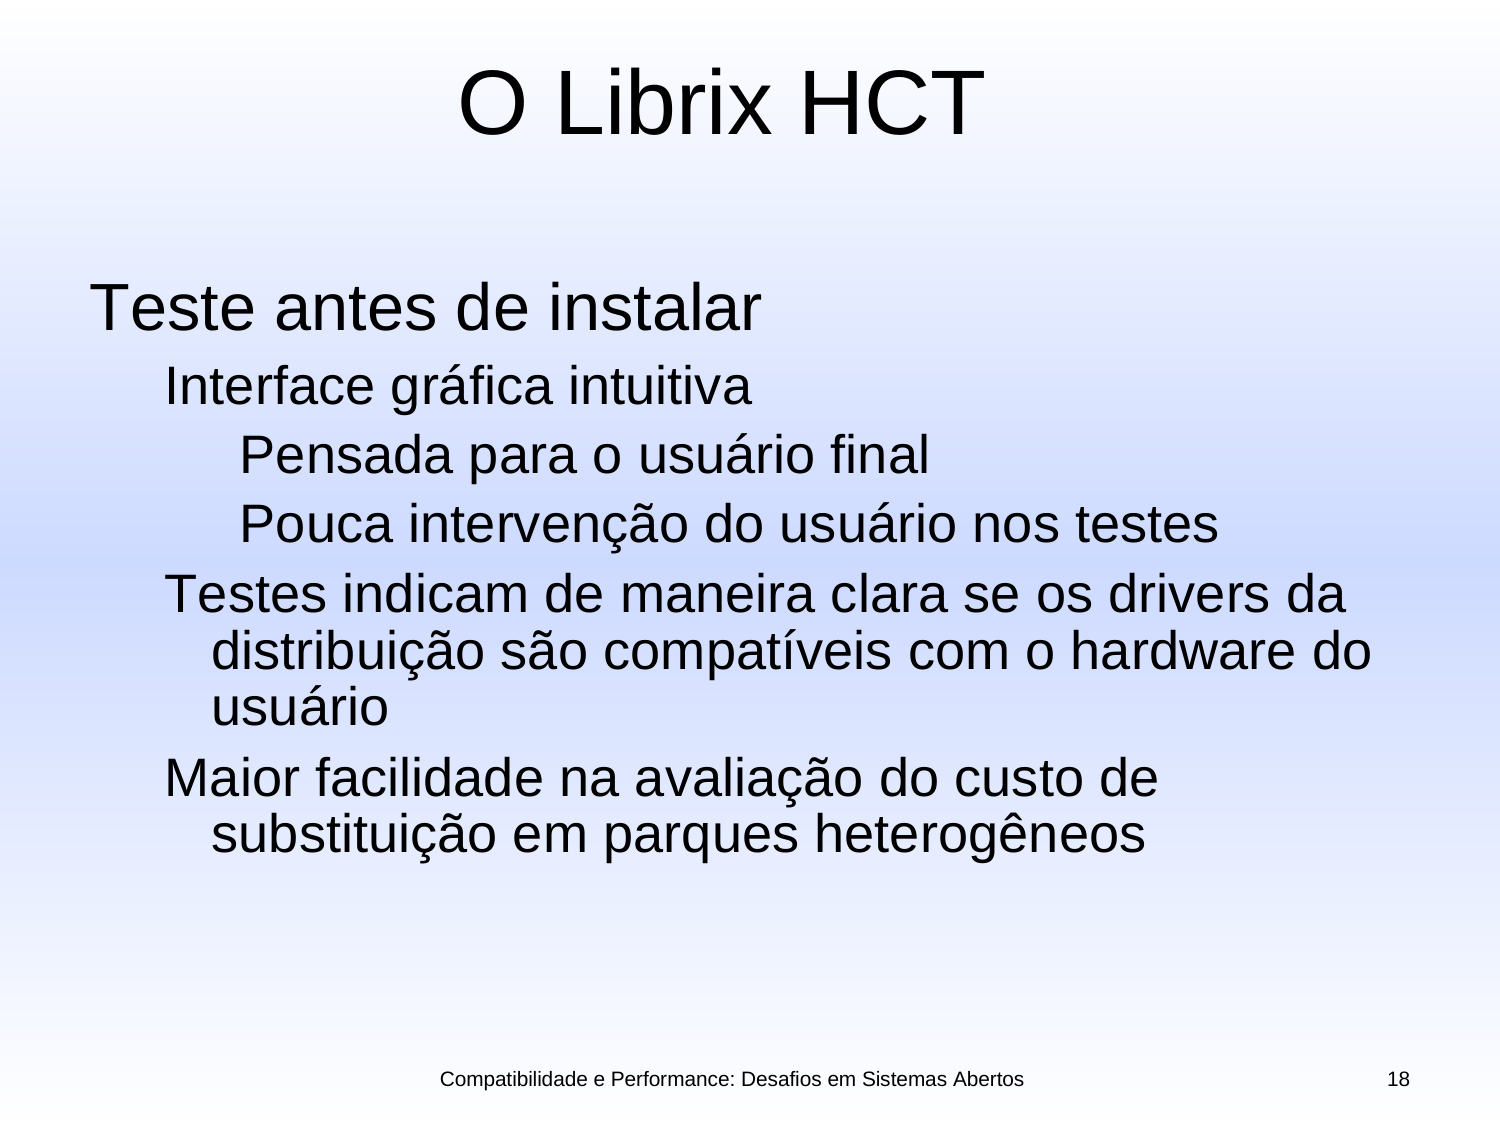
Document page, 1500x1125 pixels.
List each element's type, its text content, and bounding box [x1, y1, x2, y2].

list Teste antes de instalar Interface gráfica intuitiva Pensada para o usuário final Pouca intervenção do usuário nos testes Testes indicam de maneira clara se os drivers da distribuição são compatíveis com o hardware do usuário Maior facilidade na avaliação do custo de substituição em parques heterogêneos [75, 262, 1426, 1006]
title O Librix HCT [15, 0, 1481, 221]
